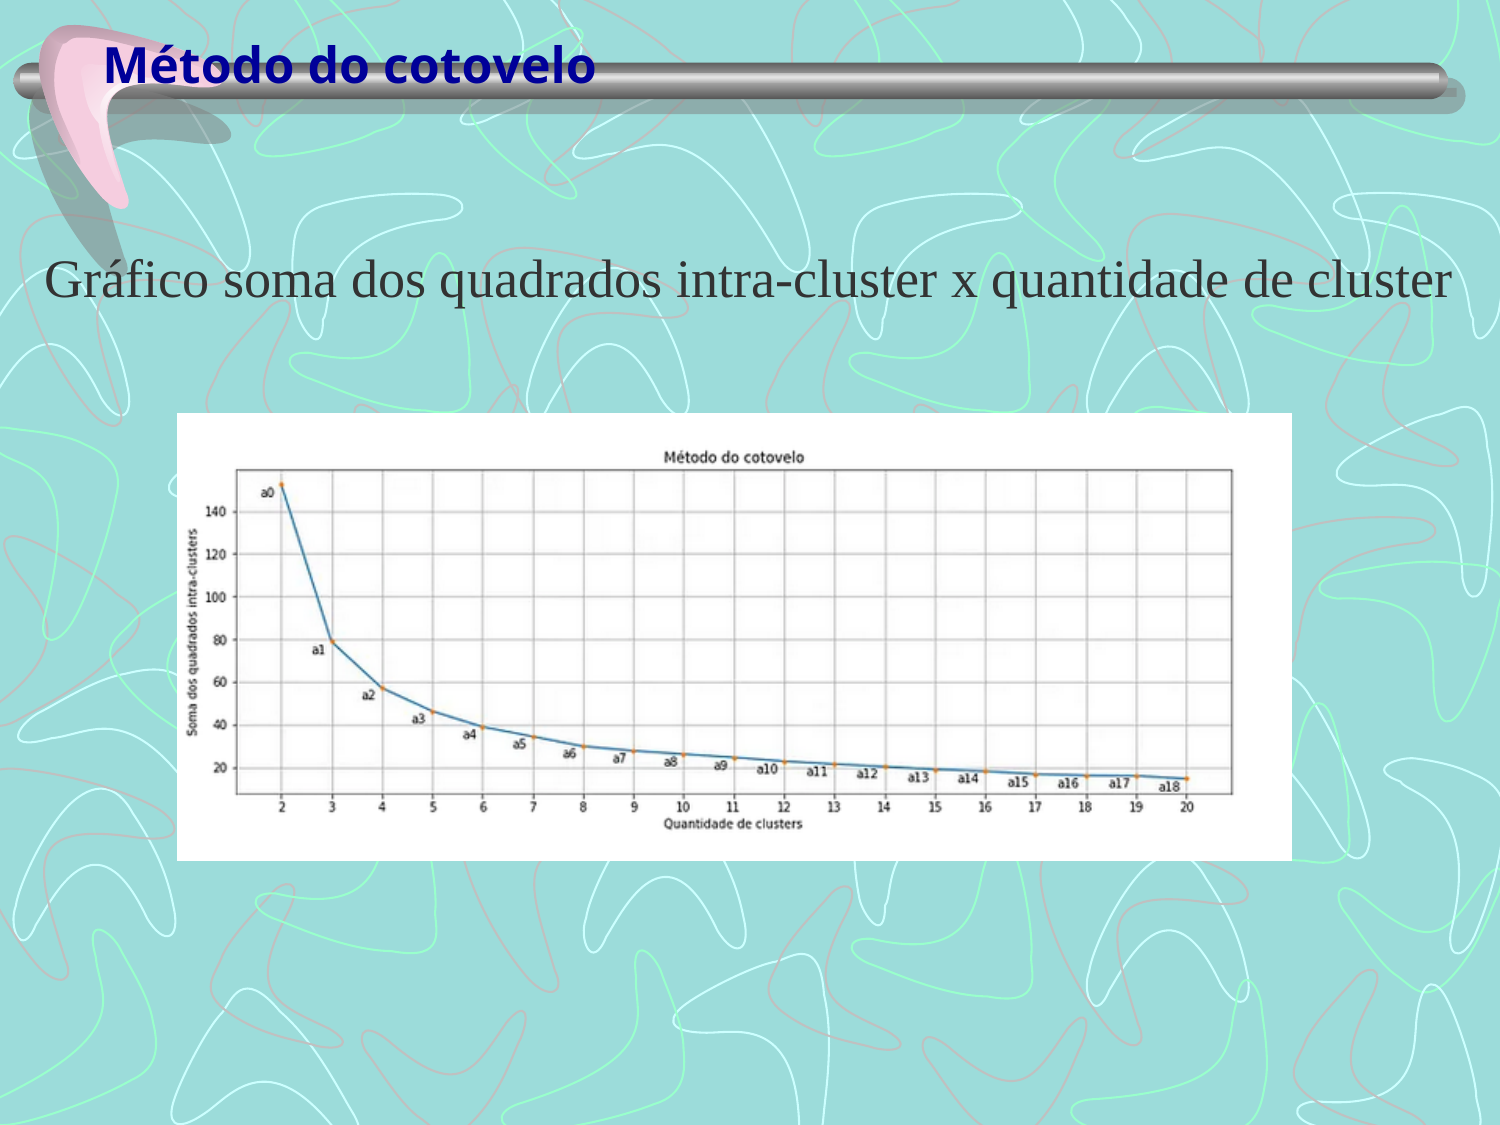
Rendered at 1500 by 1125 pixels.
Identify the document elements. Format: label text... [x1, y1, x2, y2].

title Método do cotovelo [87, 0, 1363, 188]
picture [177, 413, 1292, 861]
text_box Gráfico soma dos quadrados intra-cluster x quantidade de cluster [29, 236, 1477, 372]
